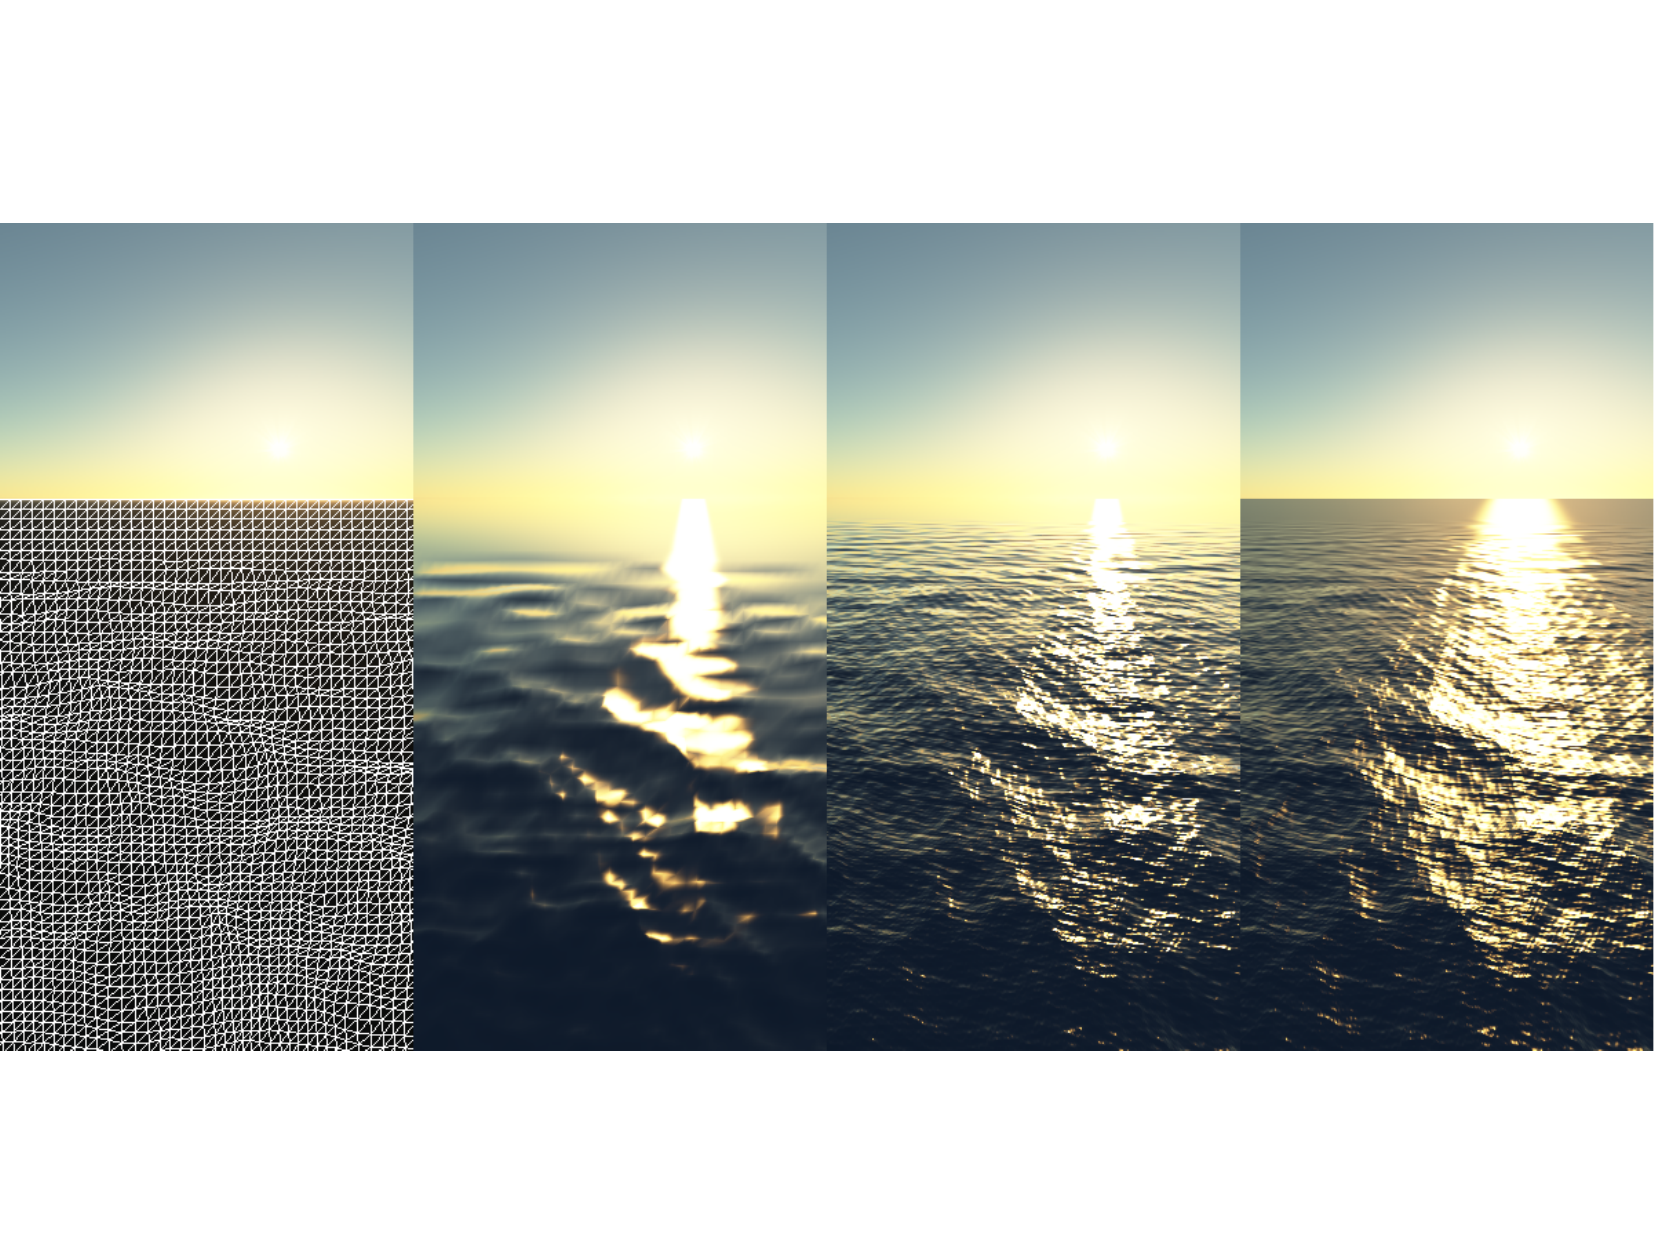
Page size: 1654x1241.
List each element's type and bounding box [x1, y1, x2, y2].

picture [0, 223, 1654, 1051]
